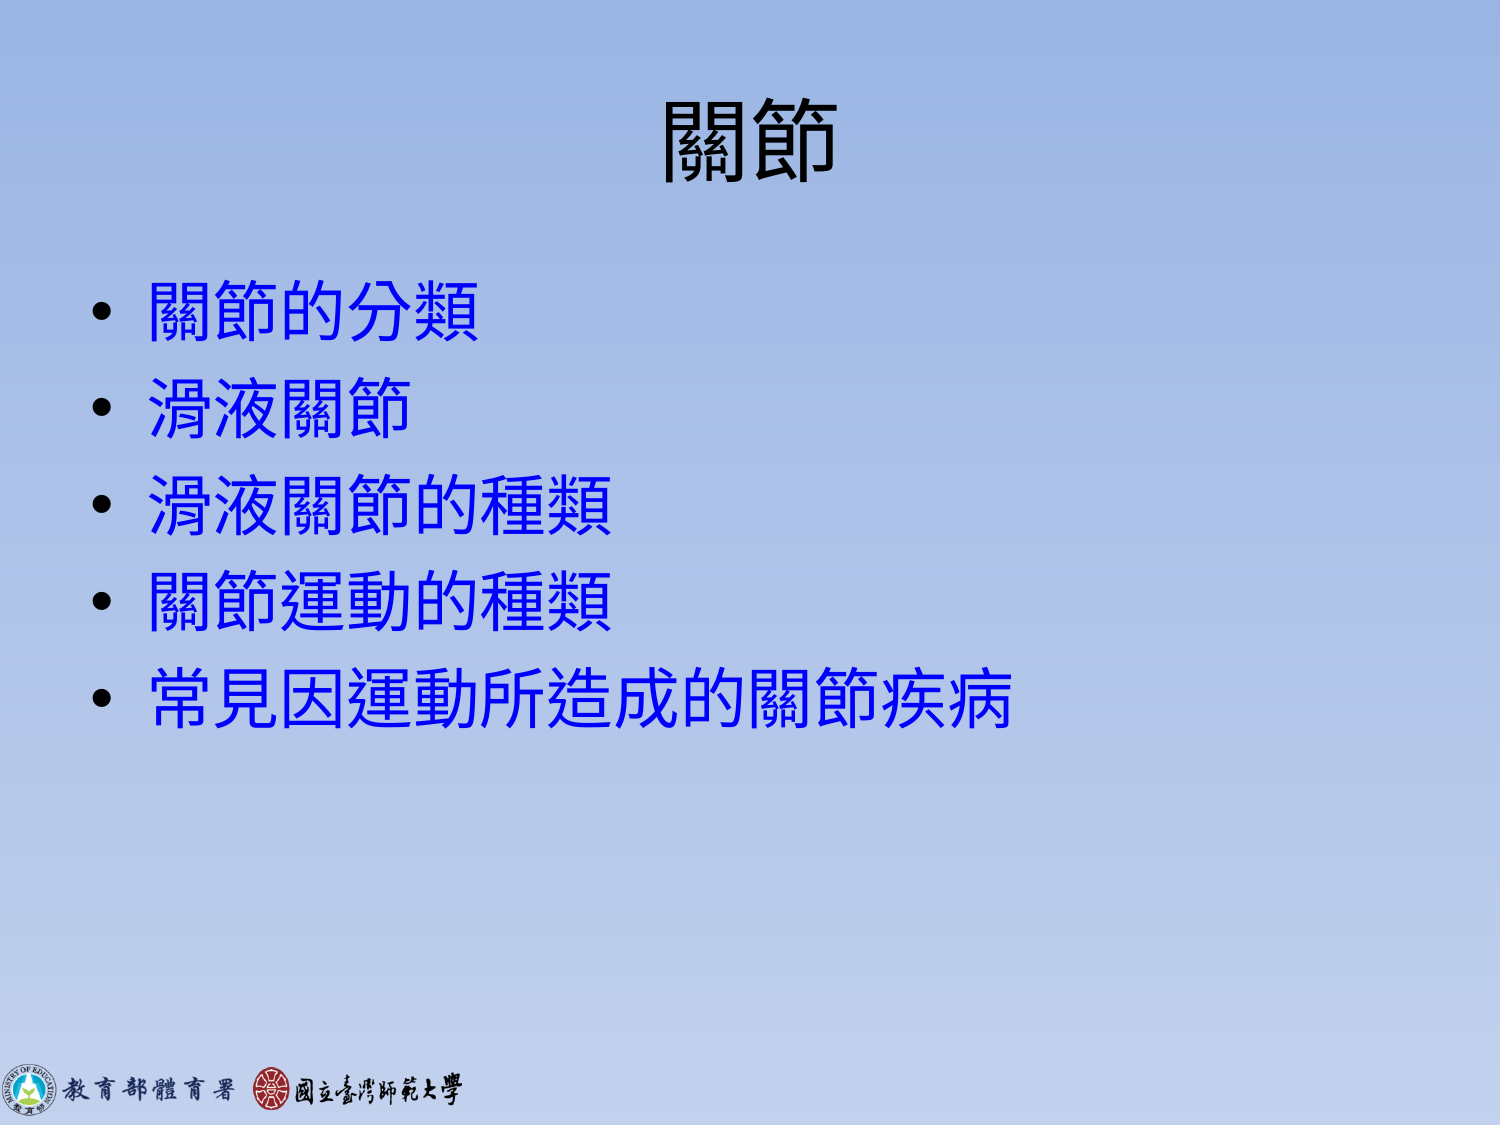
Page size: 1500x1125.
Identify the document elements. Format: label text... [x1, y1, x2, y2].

list 關節的分類 滑液關節 滑液關節的種類 關節運動的種類 常見因運動所造成的關節疾病 [75, 262, 1426, 1005]
title 關節 [75, 45, 1426, 233]
